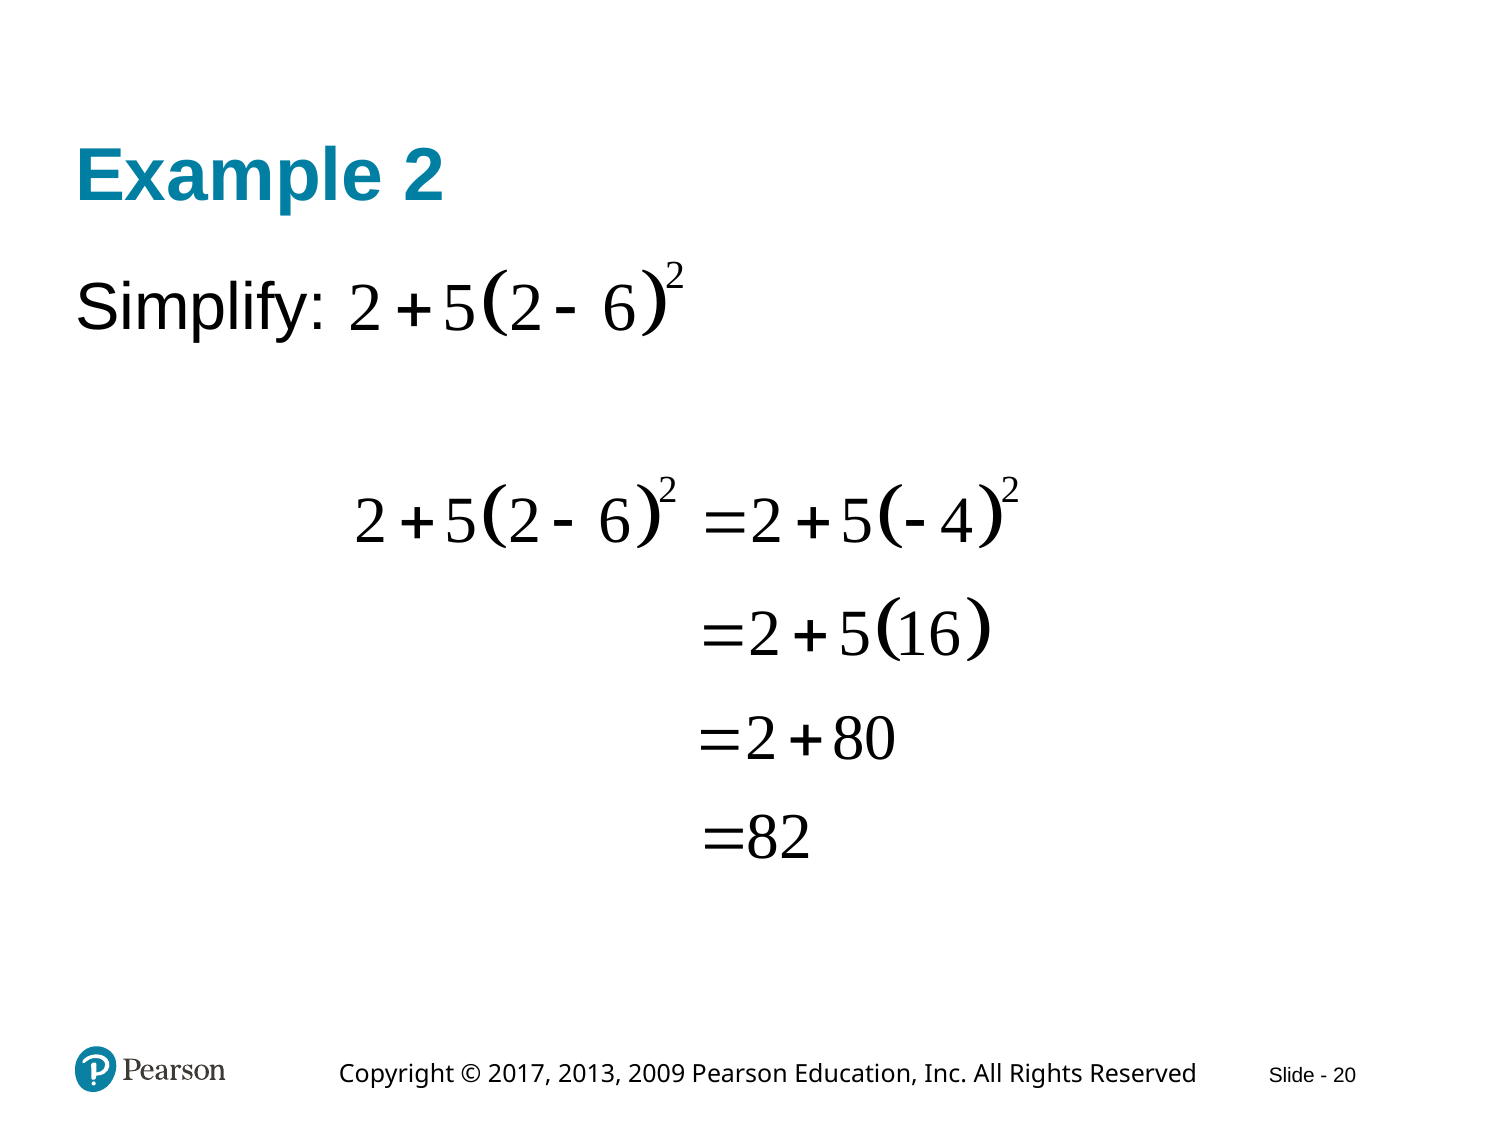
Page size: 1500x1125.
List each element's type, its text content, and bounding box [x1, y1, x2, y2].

title Example 2 [75, 35, 1425, 216]
chart [690, 708, 901, 768]
chart [350, 465, 1025, 573]
list Simplify: [75, 262, 338, 341]
chart [692, 592, 990, 686]
chart [694, 806, 817, 867]
chart [344, 250, 691, 363]
